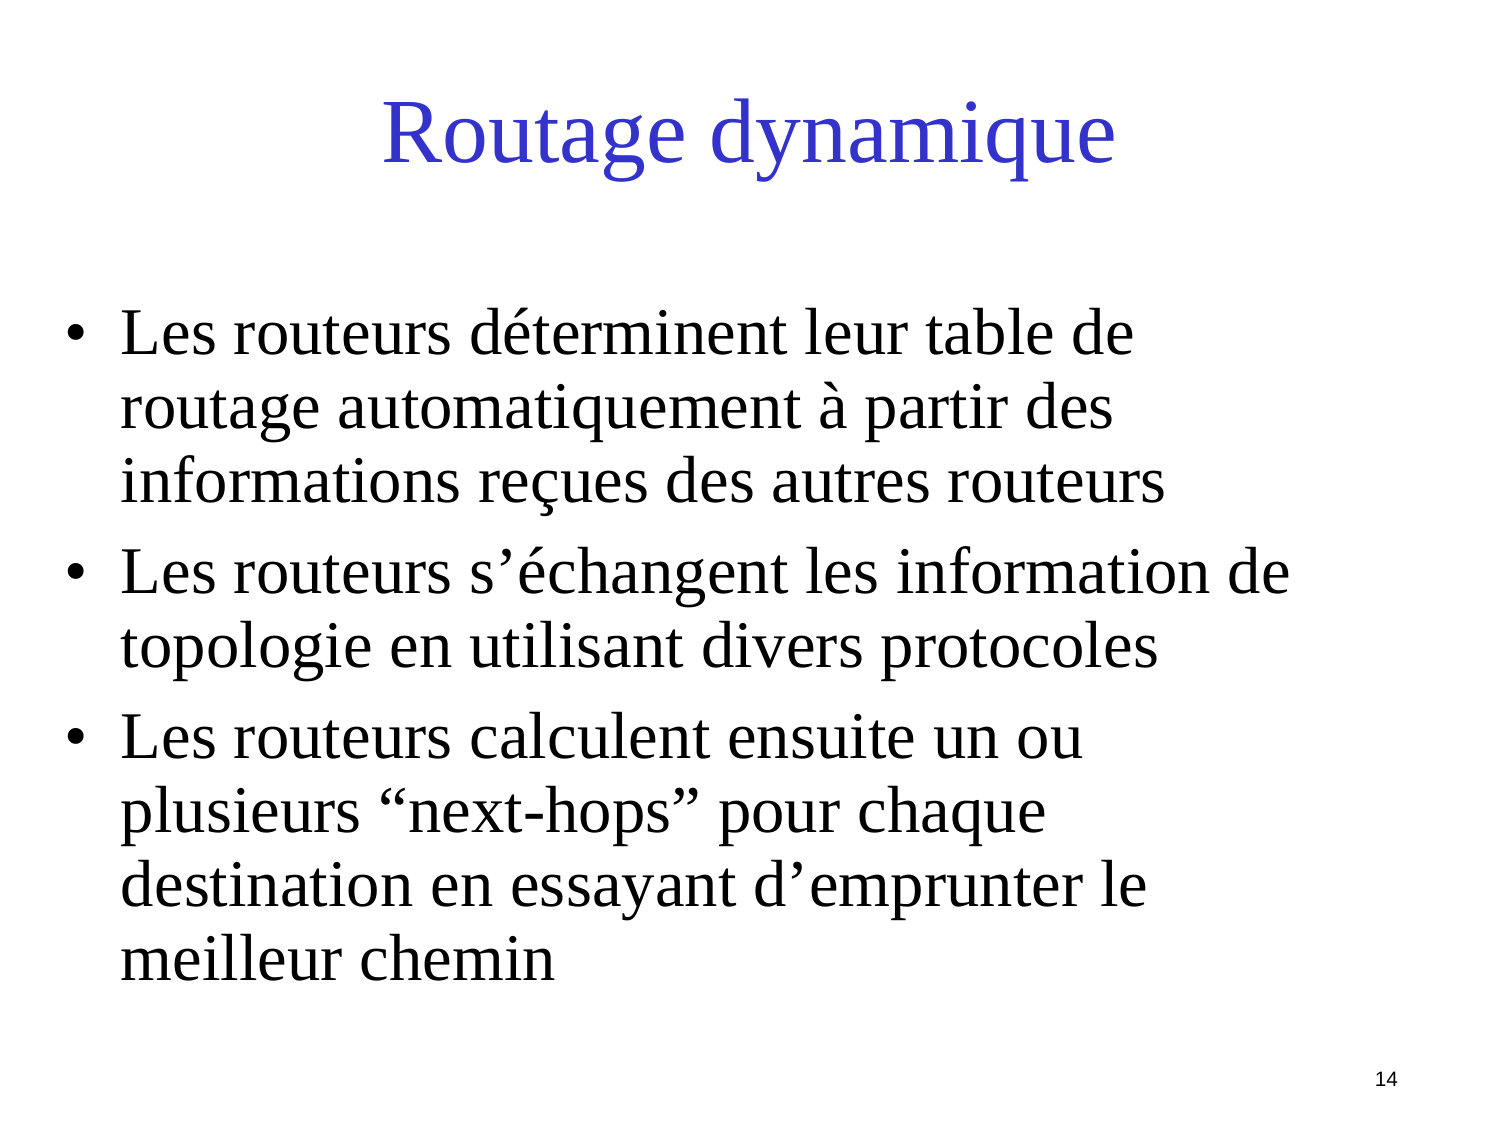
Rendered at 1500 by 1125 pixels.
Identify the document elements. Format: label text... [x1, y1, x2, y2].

title Routage dynamique [112, 37, 1388, 225]
list Les routeurs déterminent leur table de routage automatiquement à partir des informations reçues des autres routeurs Les routeurs s’échangent les information de topologie en utilisant divers protocoles Les routeurs calculent ensuite un ou plusieurs “next-hops” pour chaque destination en essayant d’emprunter le meilleur chemin [50, 287, 1326, 1056]
